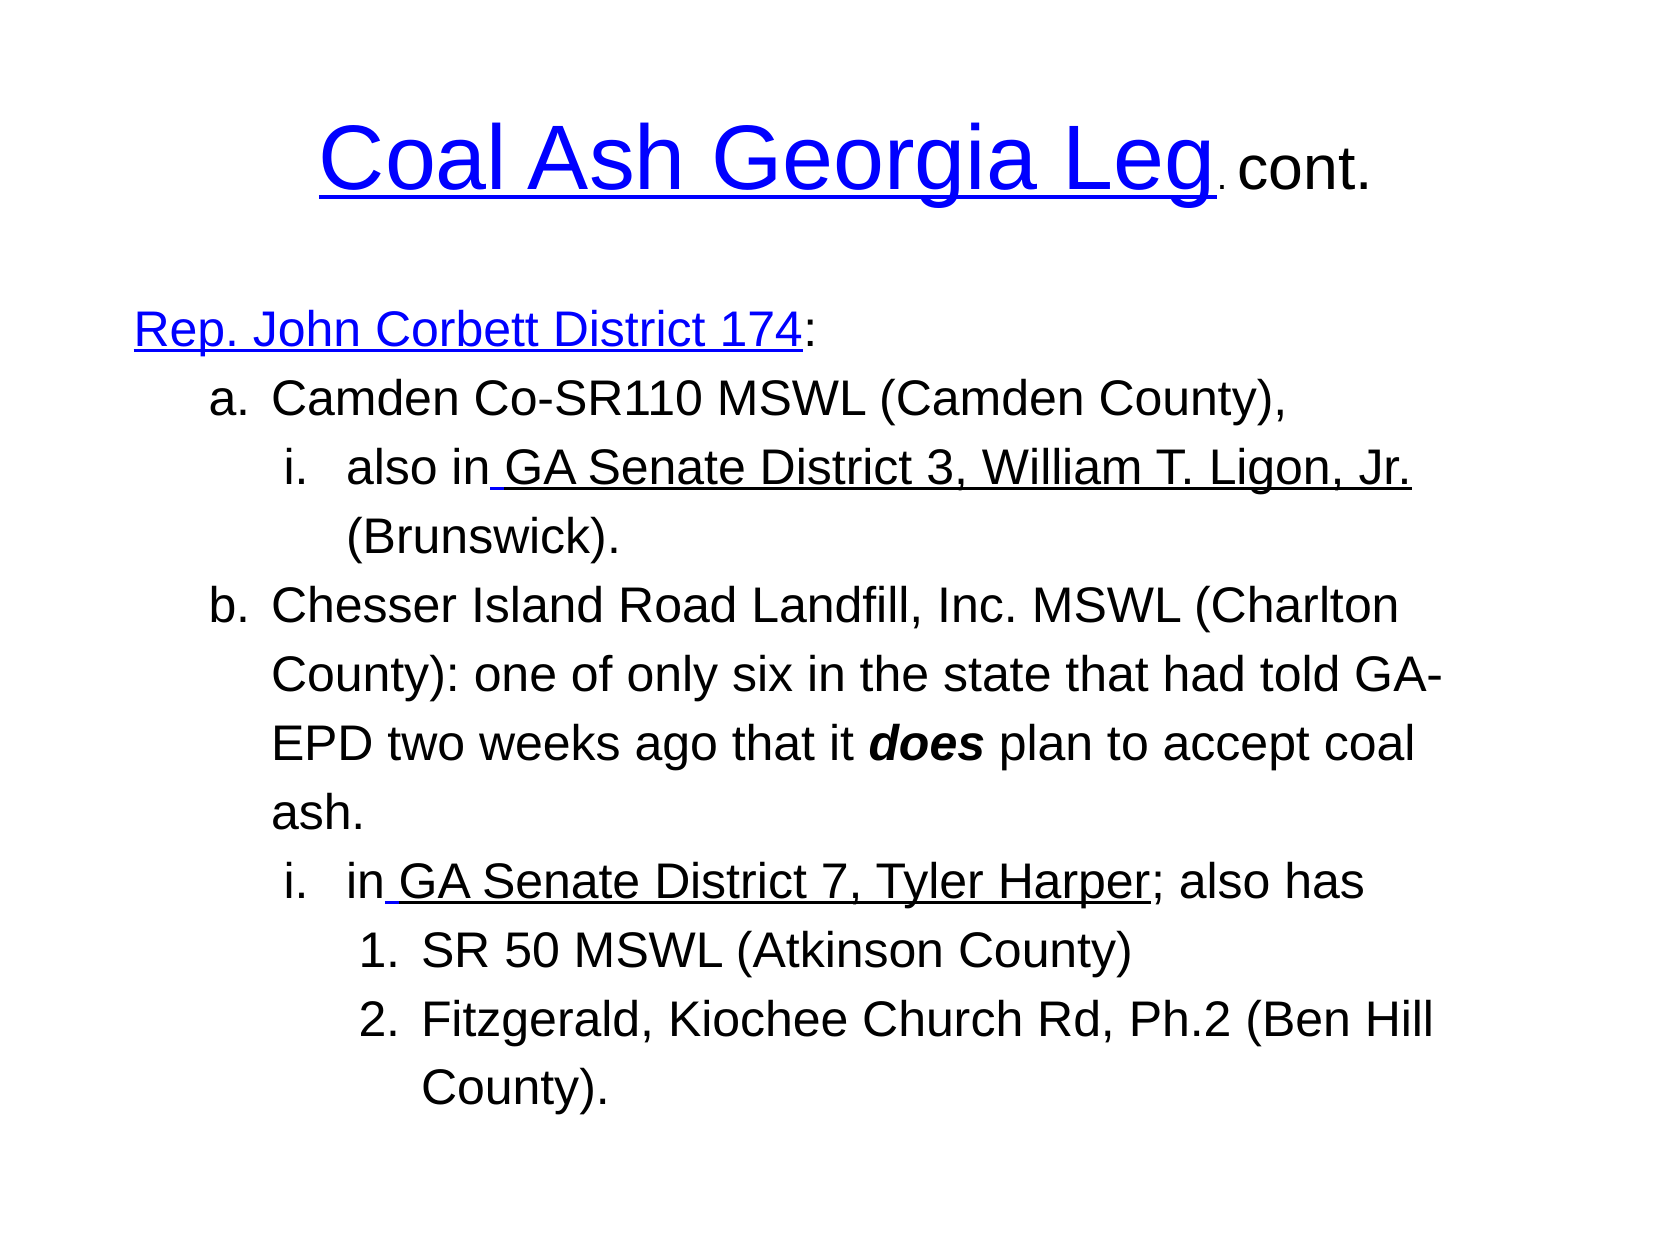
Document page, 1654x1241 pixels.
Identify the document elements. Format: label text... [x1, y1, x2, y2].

text_box Coal Ash Georgia Leg. cont. [82, 49, 1610, 257]
text_box Rep. John Corbett District 174: Camden Co-SR110 MSWL (Camden County), also in GA Senate District 3, William T. Ligon, Jr. (Brunswick). Chesser Island Road Landfill, Inc. MSWL (Charlton County): one of only six in the state that had told GA-EPD two weeks ago that it does plan to accept coal ash. in GA Senate District 7, Tyler Harper; also has SR 50 MSWL (Atkinson County) Fitzgerald, Kiochee Church Rd, Ph.2 (Ben Hill County). [106, 272, 1488, 1126]
